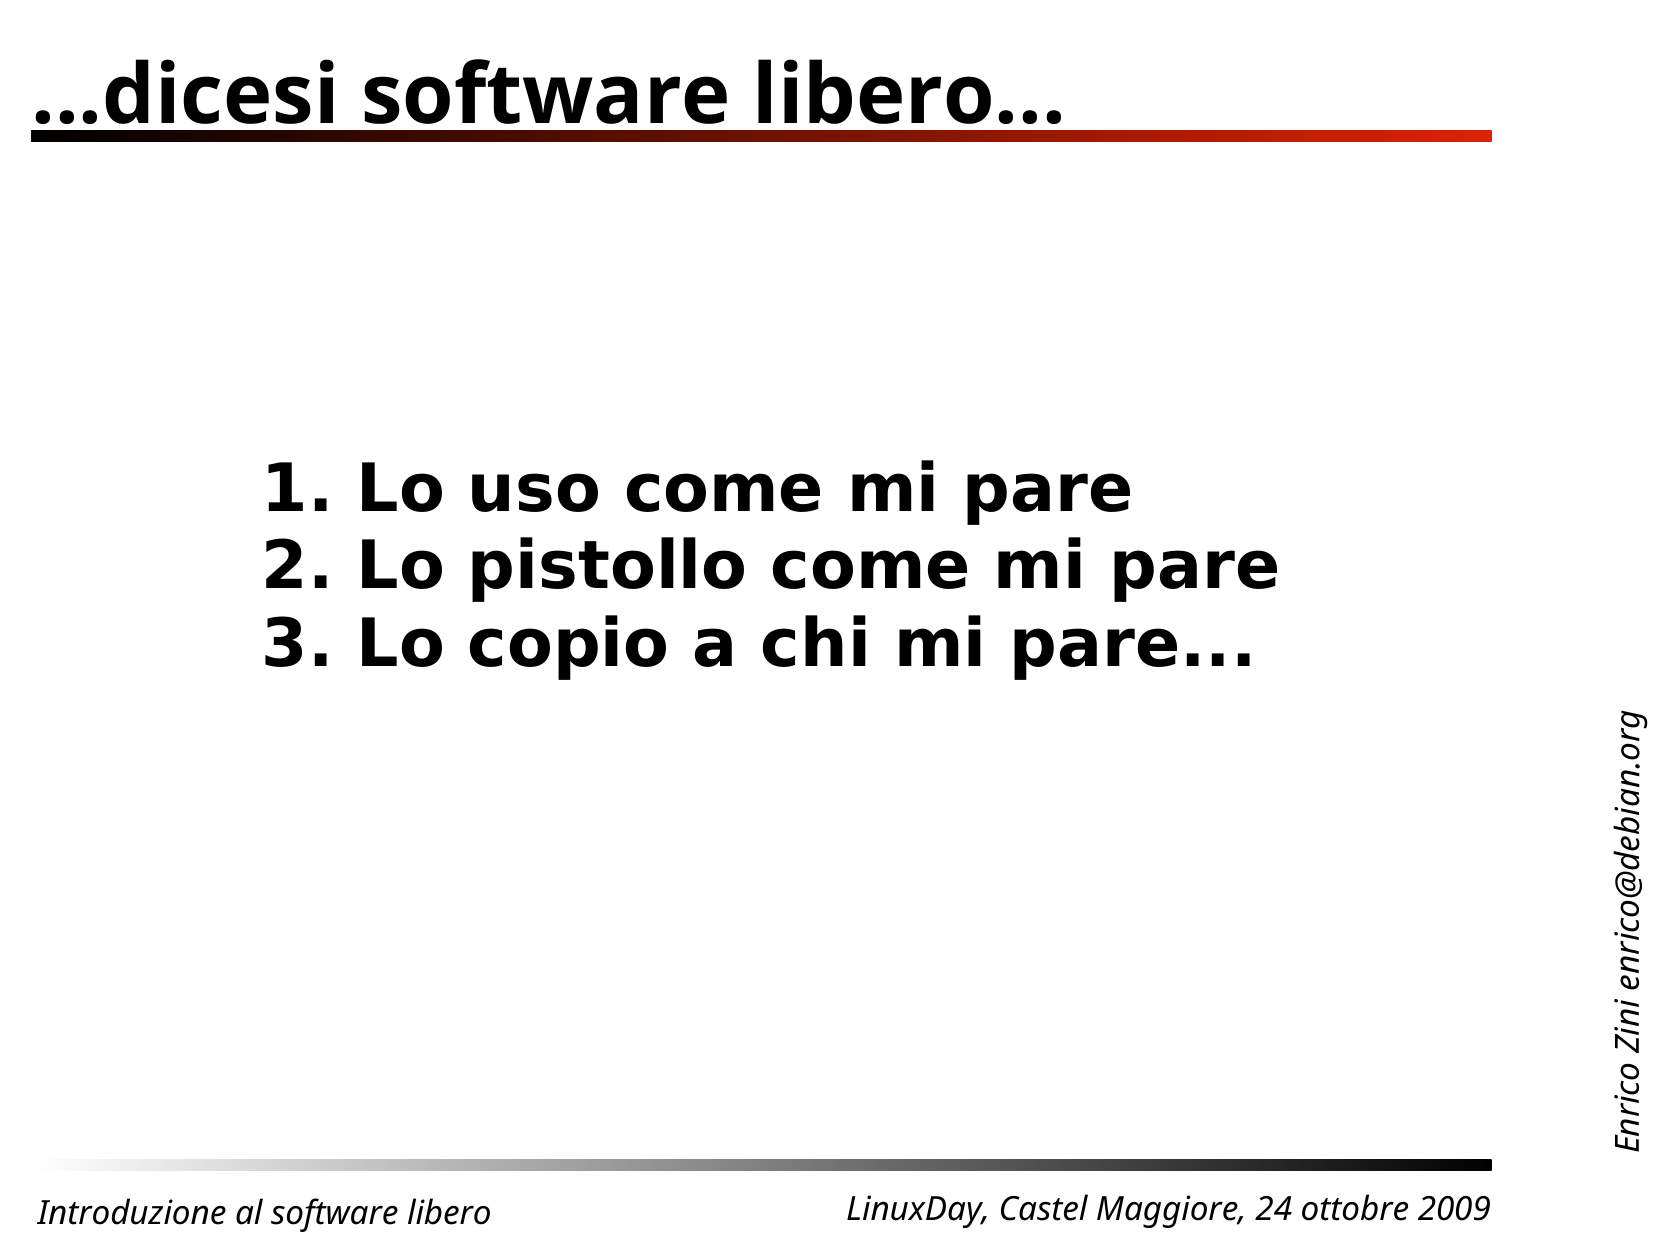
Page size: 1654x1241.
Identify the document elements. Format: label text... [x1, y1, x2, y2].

text_box ...dicesi software libero... [31, 34, 1438, 168]
text_box 1. Lo uso come mi pare 2. Lo pistollo come mi pare 3. Lo copio a chi mi pare... [261, 449, 1282, 683]
